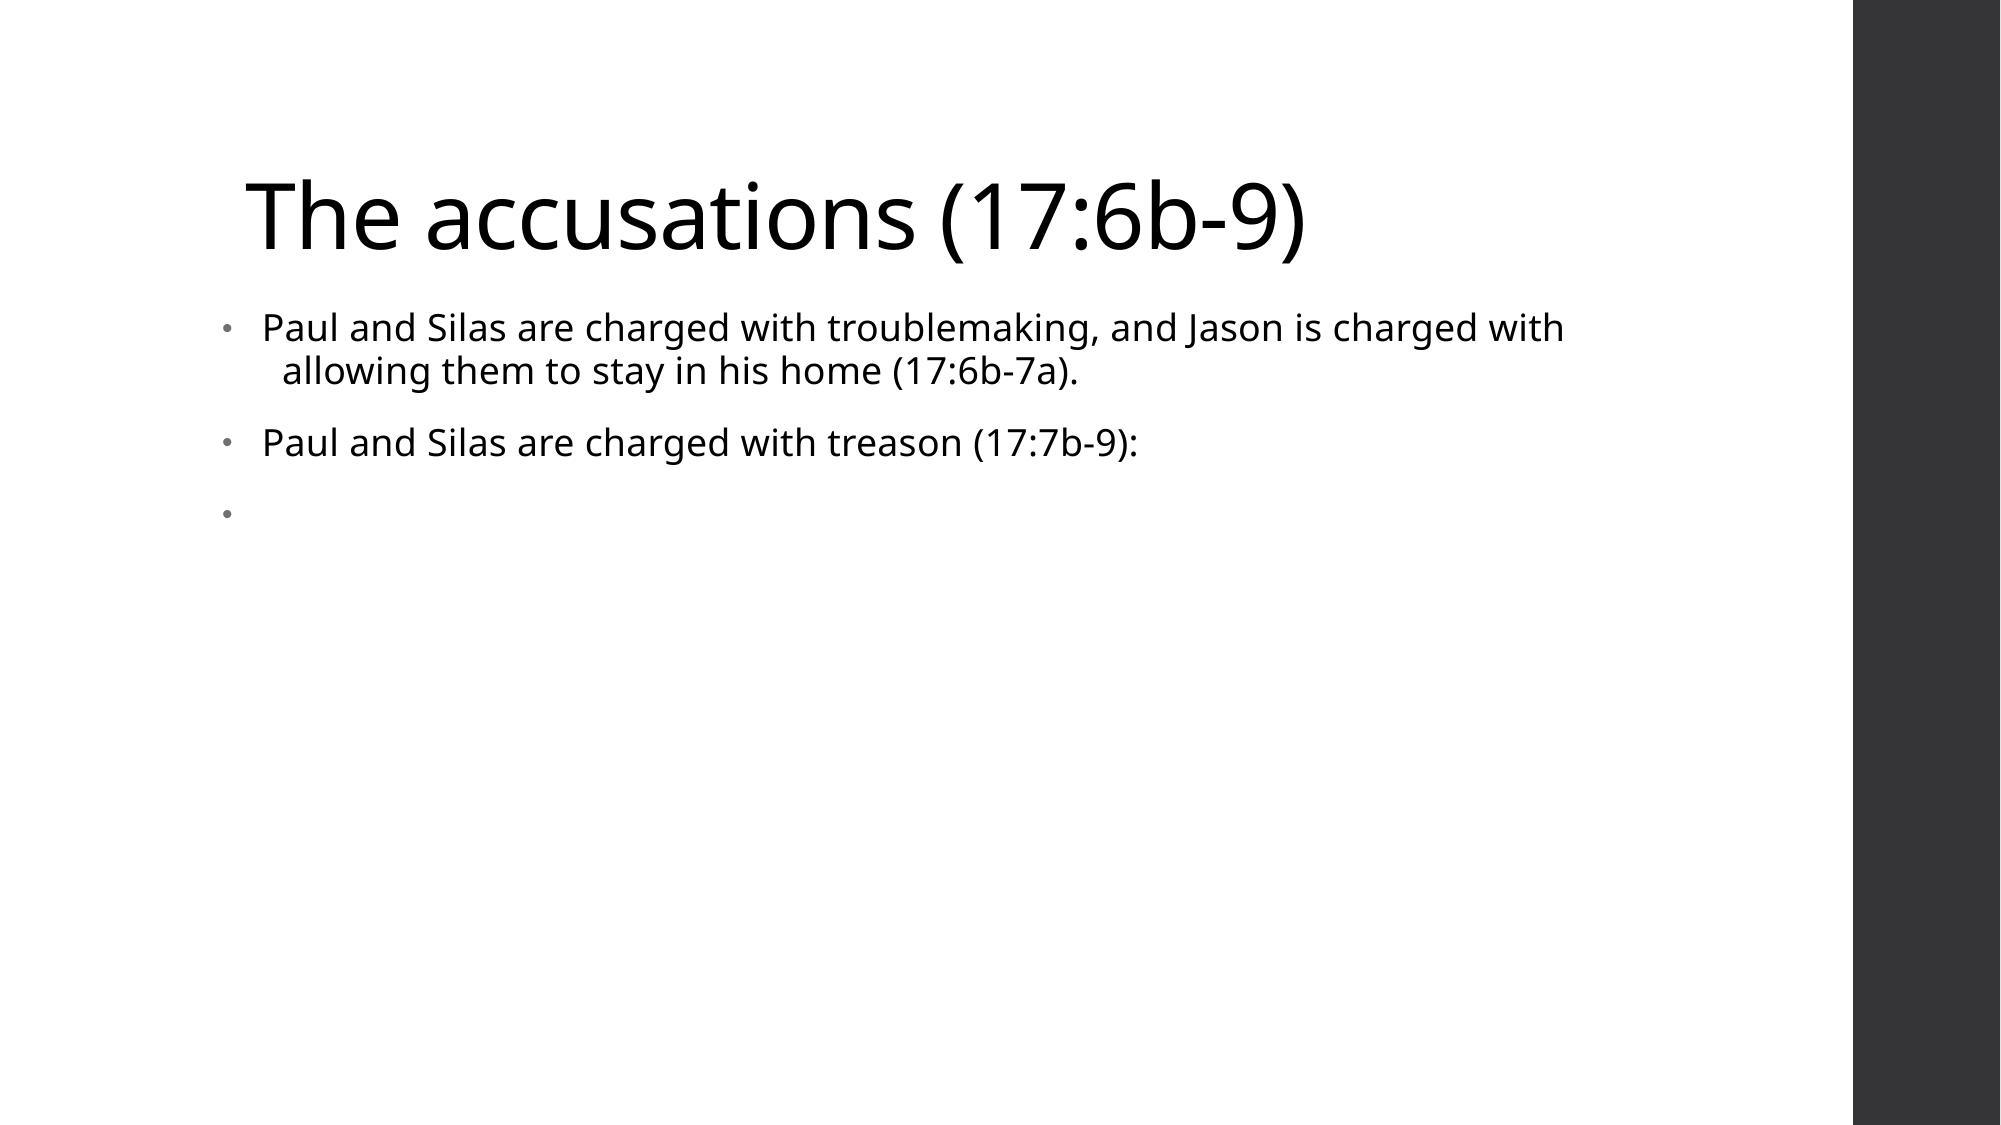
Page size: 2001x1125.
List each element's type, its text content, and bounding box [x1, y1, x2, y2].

list Paul and Silas are charged with troublemaking, and Jason is charged with allowing them to stay in his home (17:6b-7a). Paul and Silas are charged with treason (17:7b-9): [206, 299, 1617, 1014]
title The accusations (17:6b-9) [206, 60, 1797, 278]
